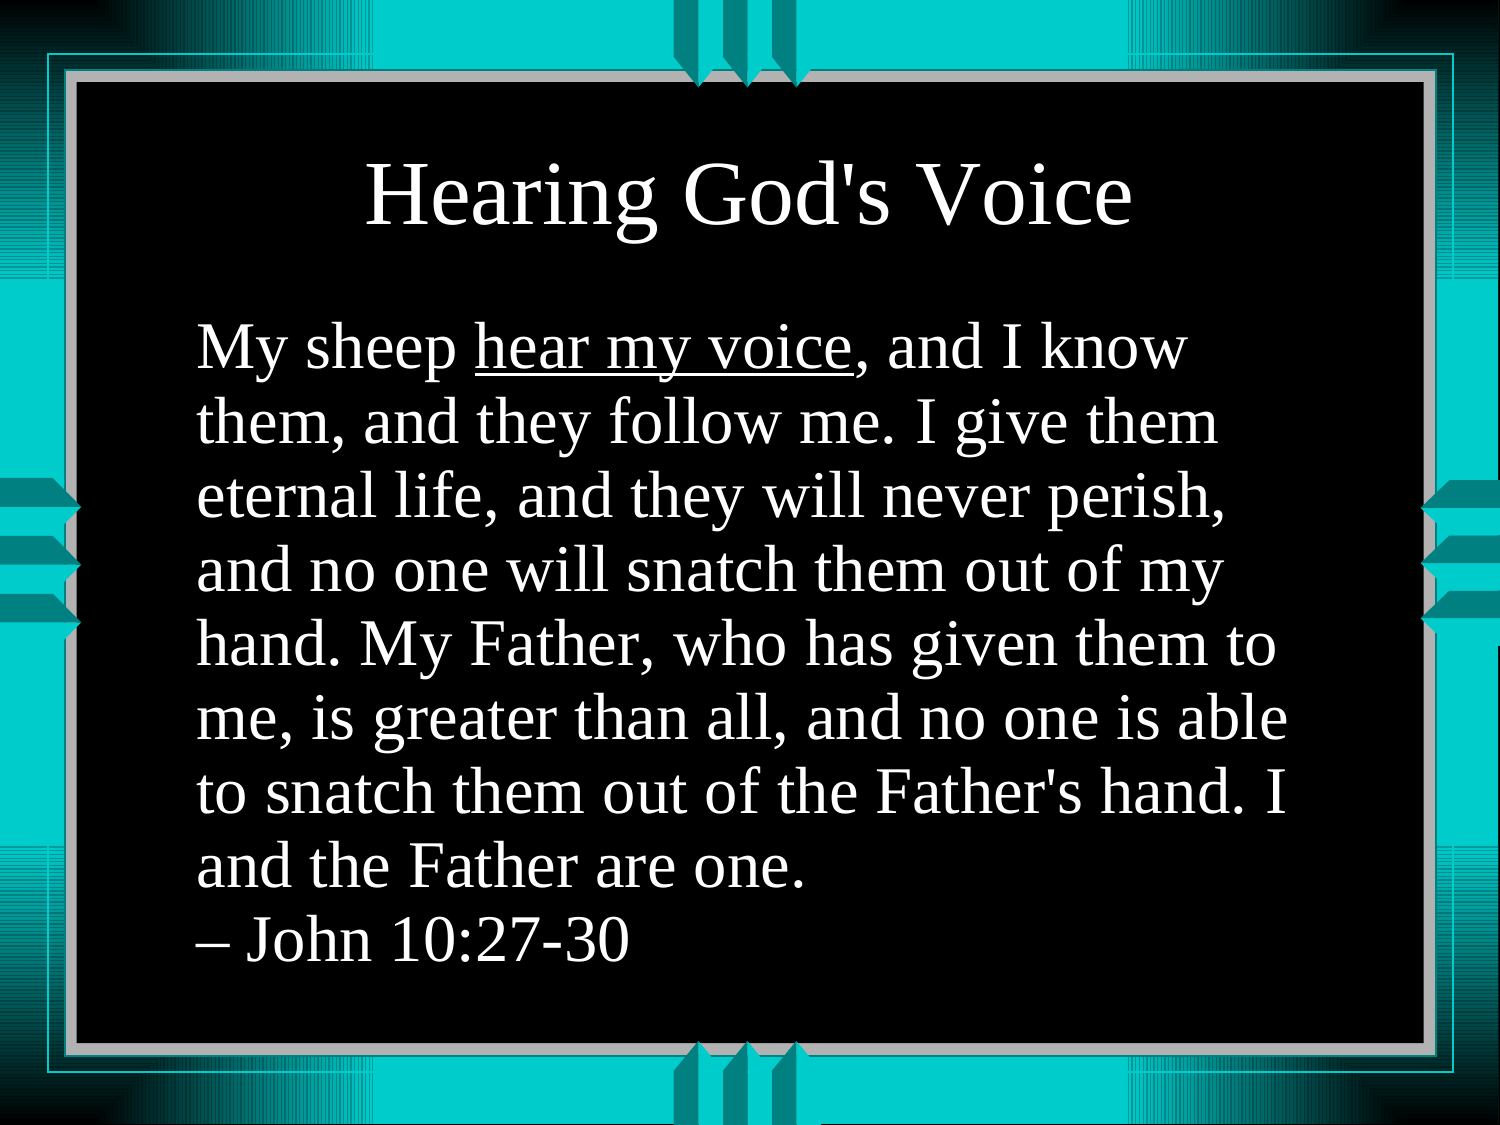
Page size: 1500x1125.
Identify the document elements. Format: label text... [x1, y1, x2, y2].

text_box My sheep hear my voice, and I know them, and they follow me. I give them eternal life, and they will never perish, and no one will snatch them out of my hand. My Father, who has given them to me, is greater than all, and no one is able to snatch them out of the Father's hand. I and the Father are one. – John 10:27-30 [181, 302, 1345, 984]
title Hearing God's Voice [112, 99, 1388, 288]
